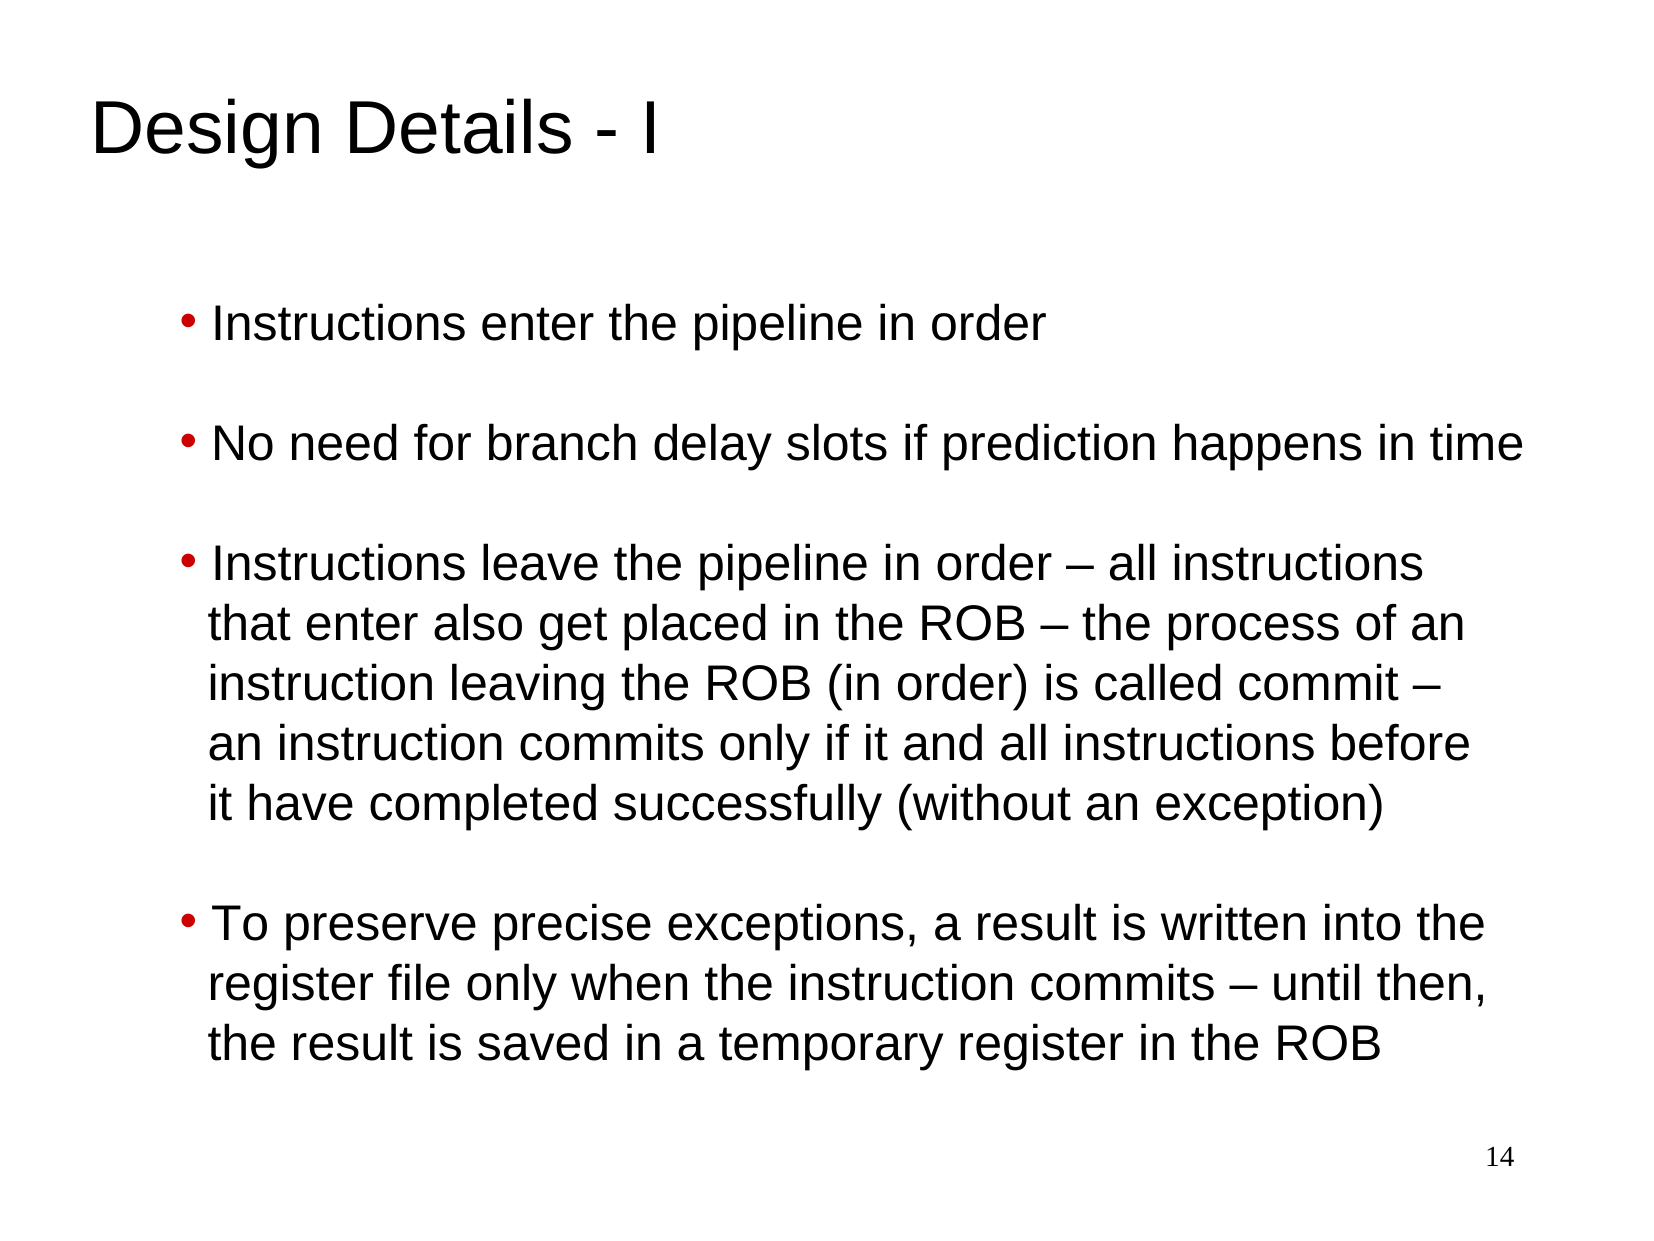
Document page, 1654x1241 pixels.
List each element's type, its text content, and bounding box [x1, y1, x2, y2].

text_box Design Details - I [75, 71, 677, 177]
text_box Instructions enter the pipeline in order No need for branch delay slots if prediction happens in time Instructions leave the pipeline in order – all instructions that enter also get placed in the ROB – the process of an instruction leaving the ROB (in order) is called commit – an instruction commits only if it and all instructions before it have completed successfully (without an exception) To preserve precise exceptions, a result is written into the register file only when the instruction commits – until then, the result is saved in a temporary register in the ROB [164, 282, 1541, 1079]
text_box <number> [1185, 1129, 1530, 1213]
